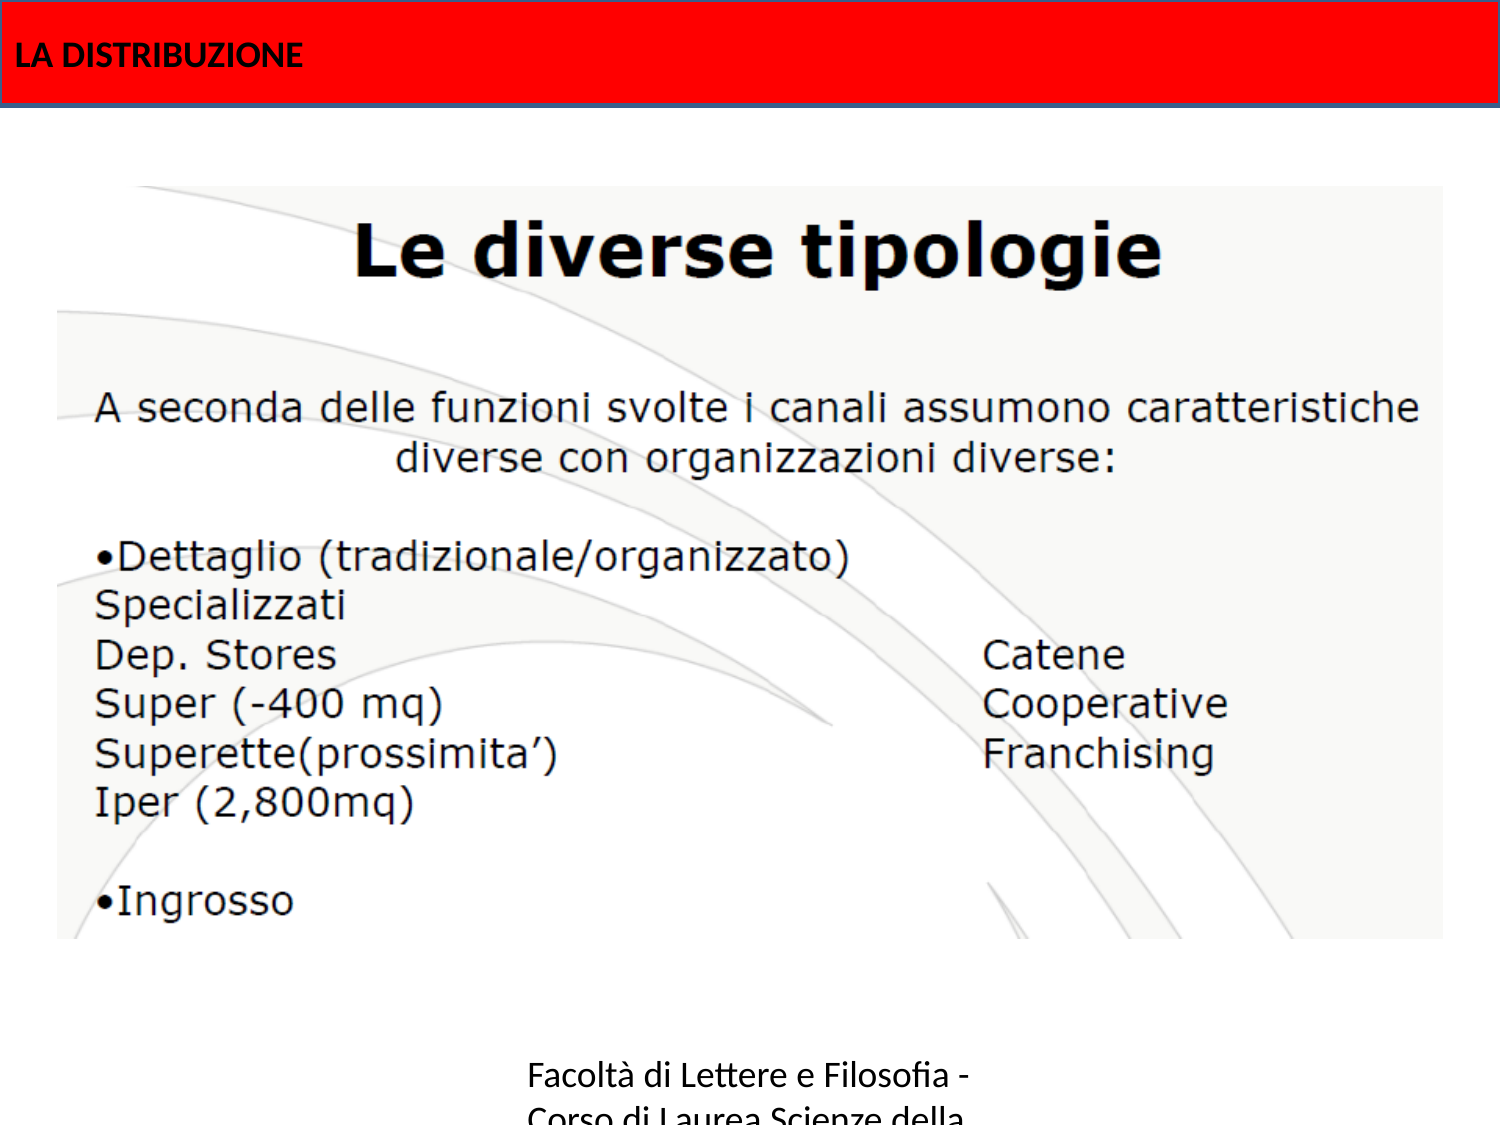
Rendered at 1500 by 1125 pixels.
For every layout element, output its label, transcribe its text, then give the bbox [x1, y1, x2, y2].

text_box LA DISTRIBUZIONE [0, 0, 1500, 106]
picture [57, 186, 1443, 939]
footer Facoltà di Lettere e Filosofia - Corso di Laurea Scienze della Comunicazione – Economia e Gestione dell’impresa Gianluca Gariuolo [512, 1042, 988, 1103]
